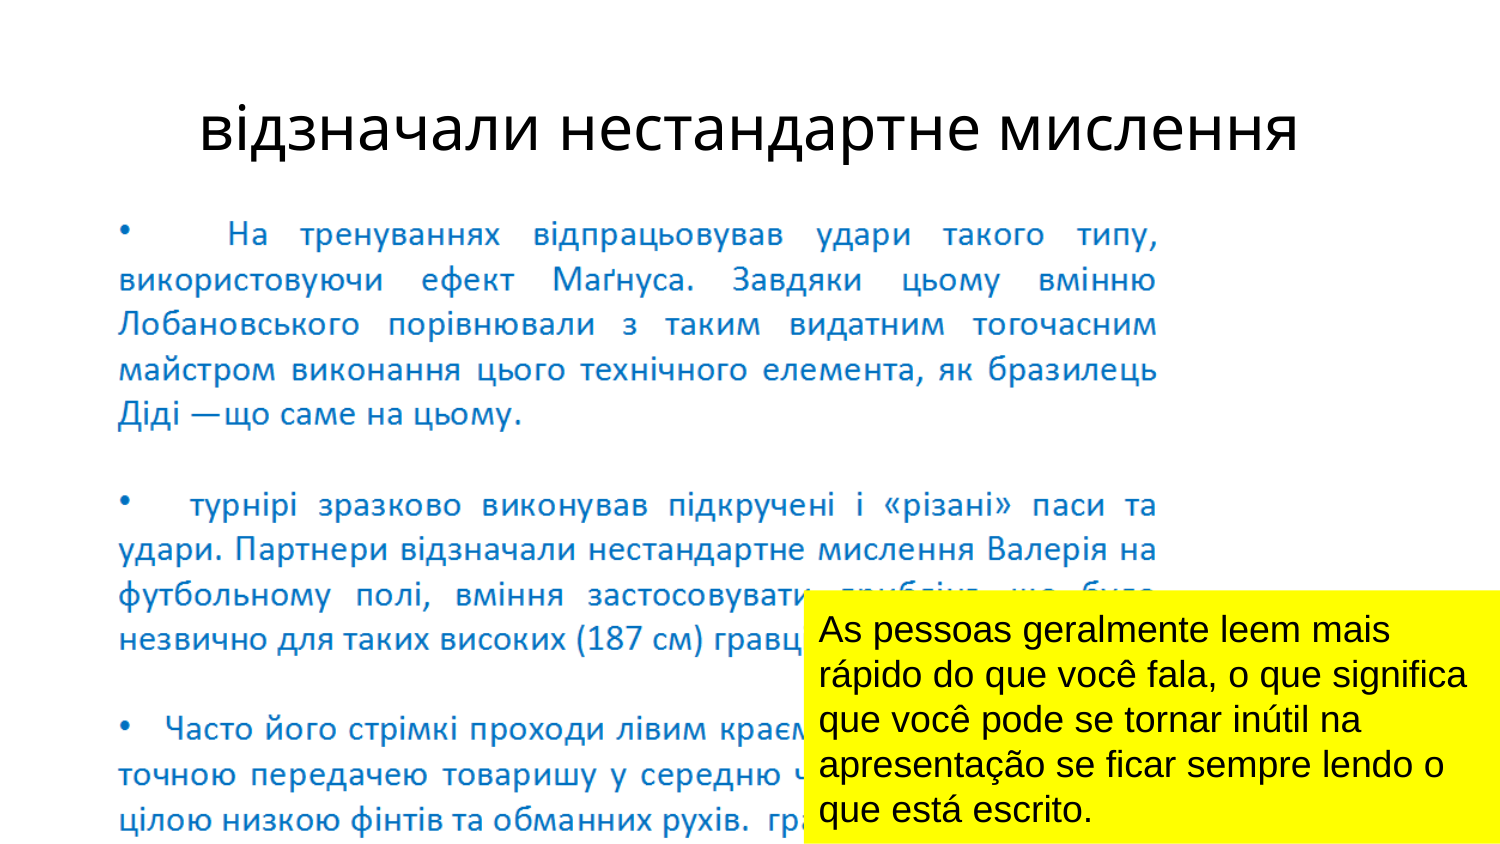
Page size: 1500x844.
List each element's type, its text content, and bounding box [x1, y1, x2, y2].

text_box As pessoas geralmente leem mais rápido do que você fala, o que significa que você pode se tornar inútil na apresentação se ficar sempre lendo o que está escrito. [803, 590, 1500, 844]
picture [51, 202, 1168, 844]
title відзначали нестандартне мислення [51, 72, 1449, 167]
